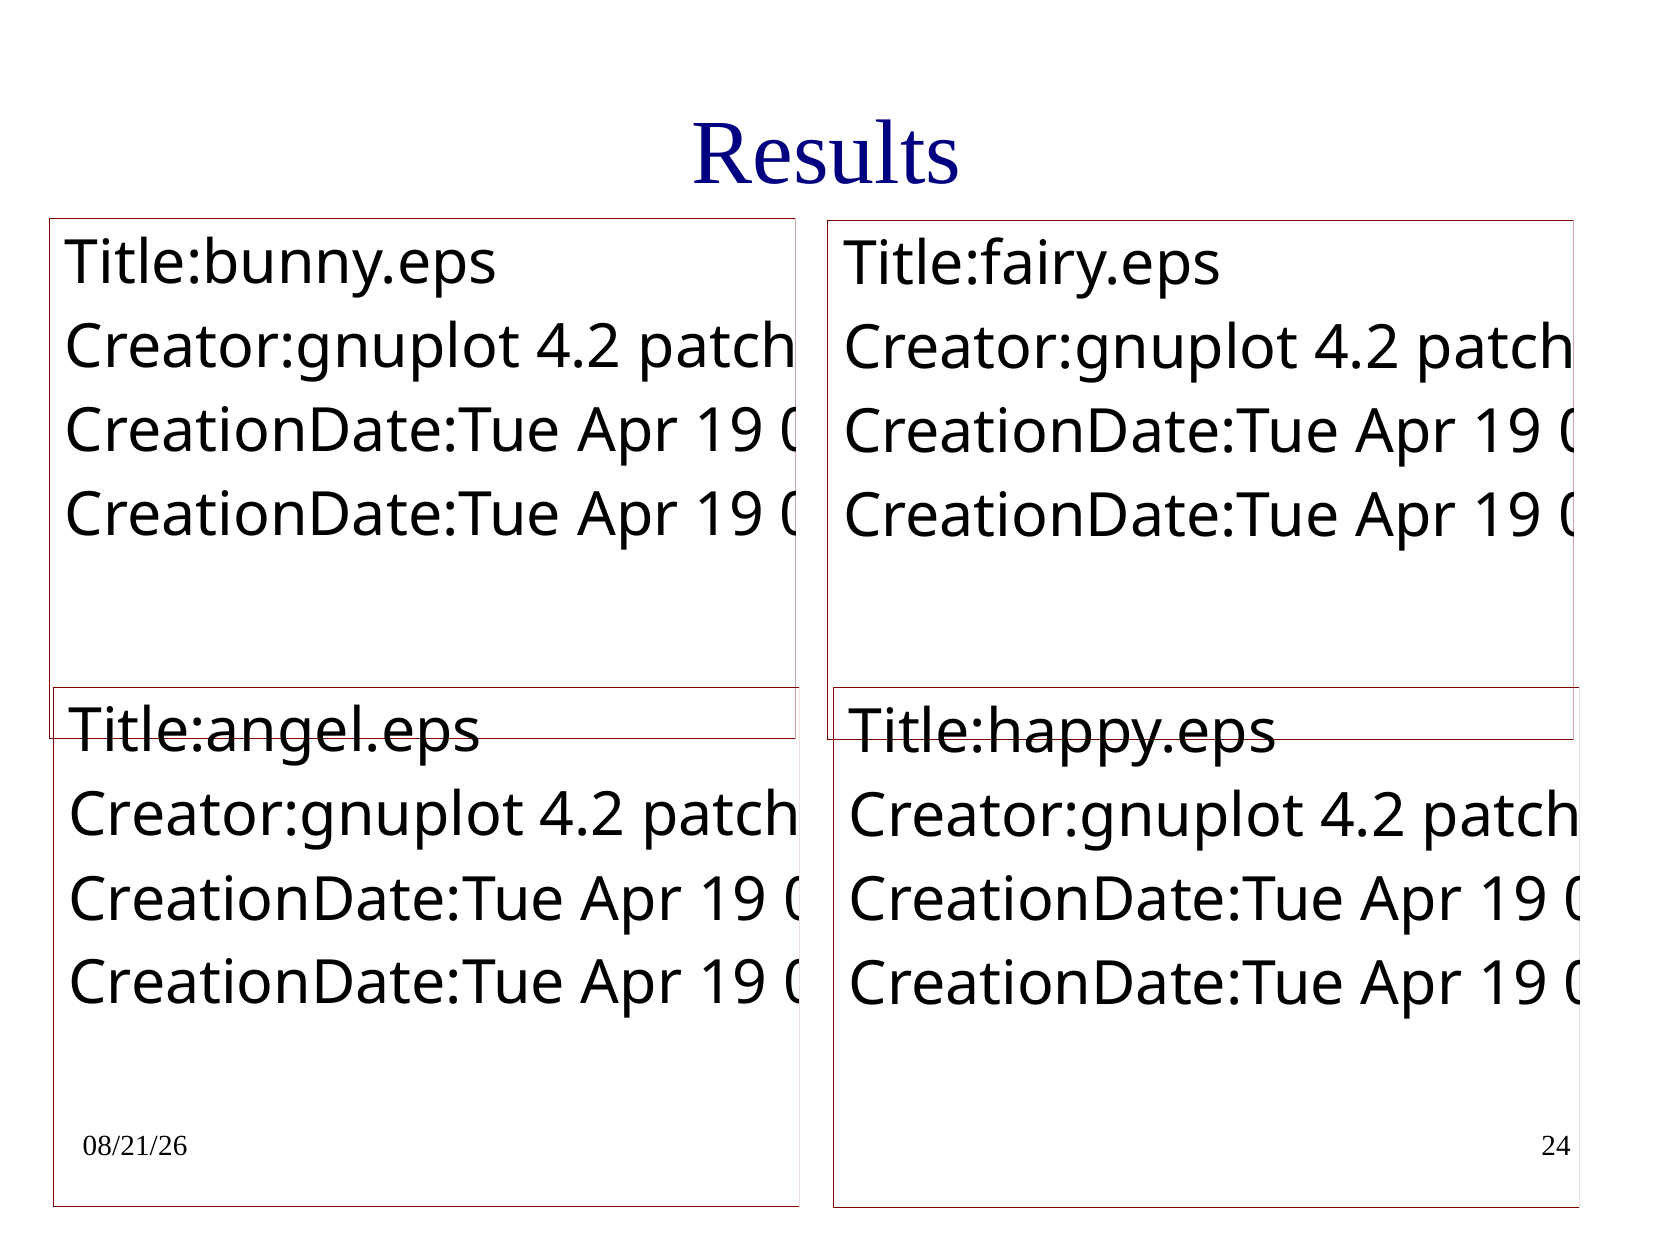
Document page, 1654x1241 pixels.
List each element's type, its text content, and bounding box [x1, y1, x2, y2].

picture [45, 214, 800, 1207]
title Results [82, 56, 1571, 250]
picture [823, 215, 1580, 1208]
